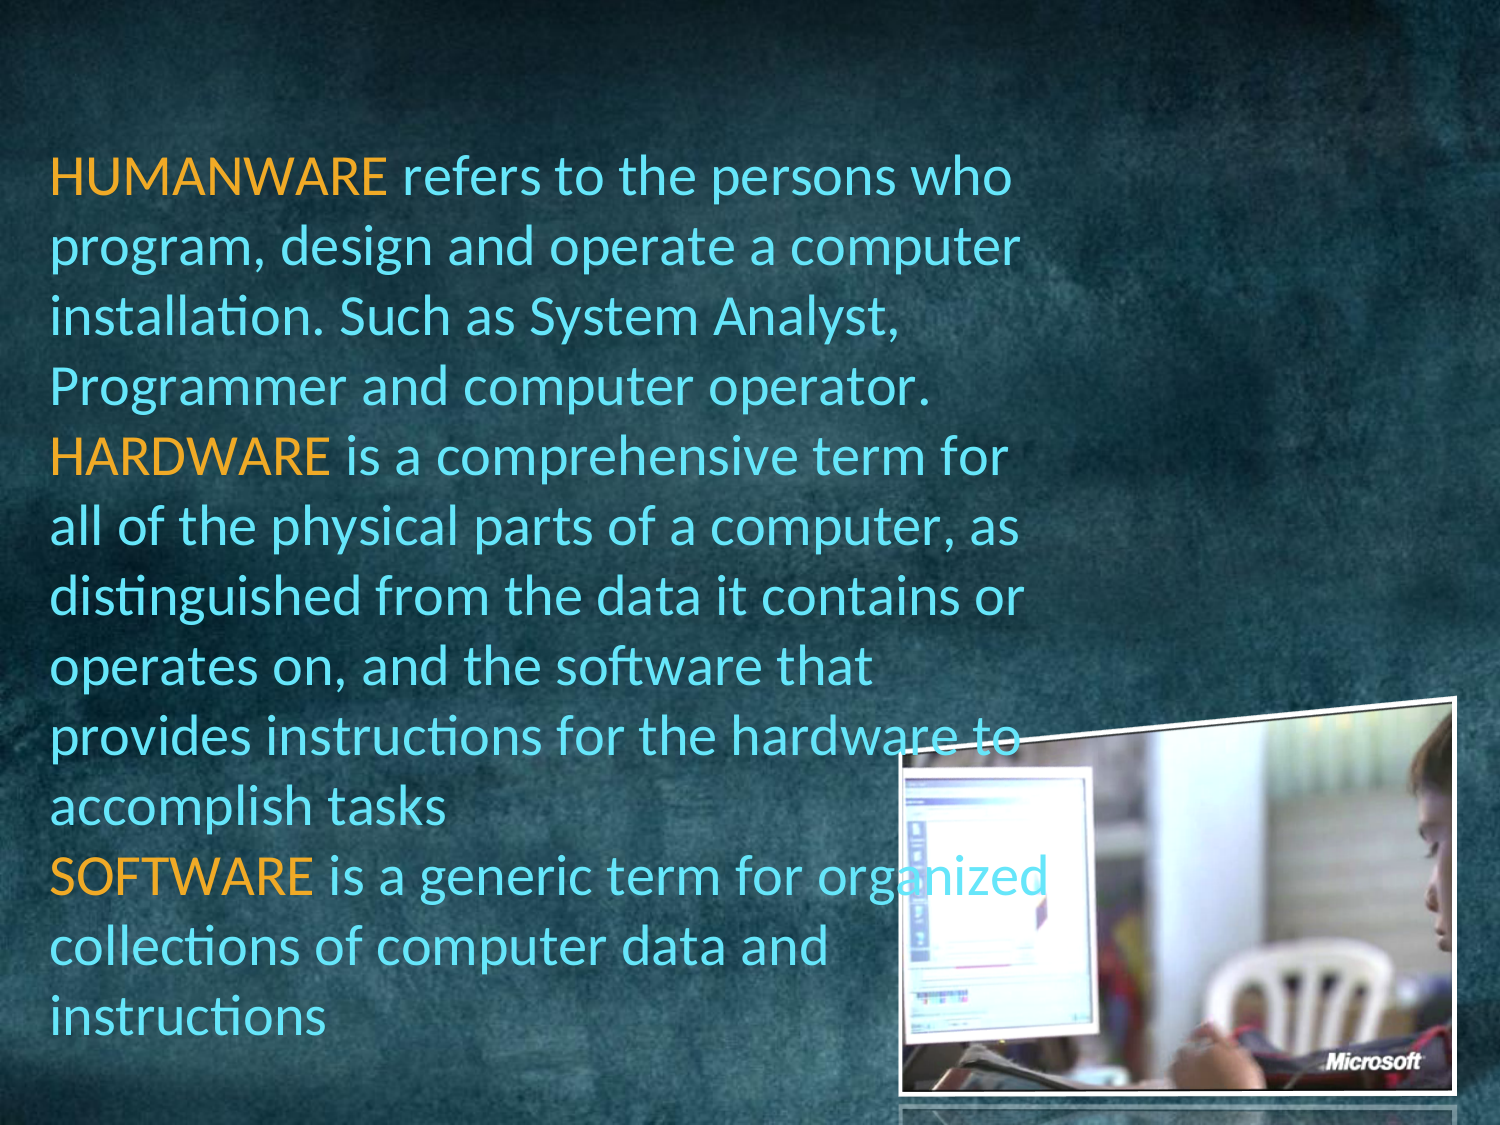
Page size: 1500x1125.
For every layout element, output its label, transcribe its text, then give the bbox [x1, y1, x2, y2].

text_box HUMANWARE refers to the persons who program, design and operate a computer installation. Such as System Analyst, Programmer and computer operator. HARDWARE is a comprehensive term for all of the physical parts of a computer, as distinguished from the data it contains or operates on, and the software that provides instructions for the hardware to accomplish tasks SOFTWARE is a generic term for organized collections of computer data and instructions [34, 129, 1083, 1055]
picture [0, 0, 1500, 1125]
